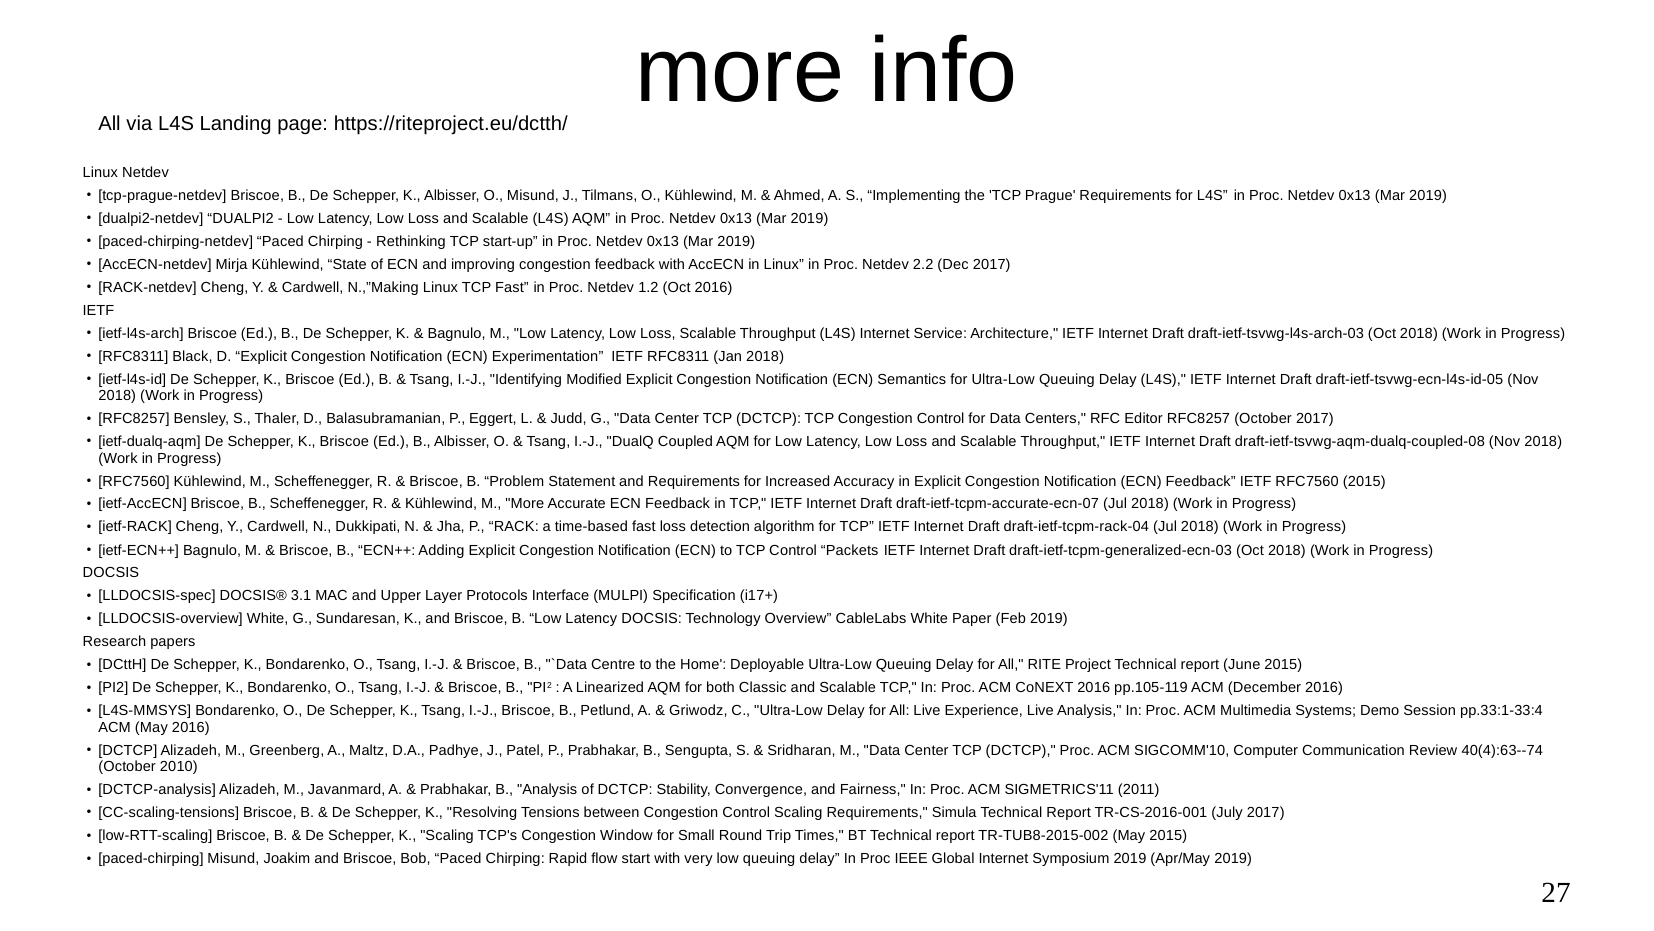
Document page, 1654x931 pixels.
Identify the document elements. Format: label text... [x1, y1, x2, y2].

list All via L4S Landing page: https://riteproject.eu/dctth/ Linux Netdev [tcp-prague-netdev] Briscoe, B., De Schepper, K., Albisser, O., Misund, J., Tilmans, O., Kühlewind, M. & Ahmed, A. S., “Implementing the 'TCP Prague' Requirements for L4S” in Proc. Netdev 0x13 (Mar 2019) [dualpi2-netdev] “DUALPI2 - Low Latency, Low Loss and Scalable (L4S) AQM” in Proc. Netdev 0x13 (Mar 2019) [paced-chirping-netdev] “Paced Chirping - Rethinking TCP start-up” in Proc. Netdev 0x13 (Mar 2019) [AccECN-netdev] Mirja Kühlewind, “State of ECN and improving congestion feedback with AccECN in Linux” in Proc. Netdev 2.2 (Dec 2017) [RACK-netdev] Cheng, Y. & Cardwell, N.,”Making Linux TCP Fast” in Proc. Netdev 1.2 (Oct 2016) IETF [ietf-l4s-arch] Briscoe (Ed.), B., De Schepper, K. & Bagnulo, M., "Low Latency, Low Loss, Scalable Throughput (L4S) Internet Service: Architecture," IETF Internet Draft draft-ietf-tsvwg-l4s-arch-03 (Oct 2018) (Work in Progress) [RFC8311] Black, D. “Explicit Congestion Notification (ECN) Experimentation” IETF RFC8311 (Jan 2018) [ietf-l4s-id] De Schepper, K., Briscoe (Ed.), B. & Tsang, I.-J., "Identifying Modified Explicit Congestion Notification (ECN) Semantics for Ultra-Low Queuing Delay (L4S)," IETF Internet Draft draft-ietf-tsvwg-ecn-l4s-id-05 (Nov 2018) (Work in Progress) [RFC8257] Bensley, S., Thaler, D., Balasubramanian, P., Eggert, L. & Judd, G., "Data Center TCP (DCTCP): TCP Congestion Control for Data Centers," RFC Editor RFC8257 (October 2017) [ietf-dualq-aqm] De Schepper, K., Briscoe (Ed.), B., Albisser, O. & Tsang, I.-J., "DualQ Coupled AQM for Low Latency, Low Loss and Scalable Throughput," IETF Internet Draft draft-ietf-tsvwg-aqm-dualq-coupled-08 (Nov 2018) (Work in Progress) [RFC7560] Kühlewind, M., Scheffenegger, R. & Briscoe, B. “Problem Statement and Requirements for Increased Accuracy in Explicit Congestion Notification (ECN) Feedback” IETF RFC7560 (2015) [ietf-AccECN] Briscoe, B., Scheffenegger, R. & Kühlewind, M., "More Accurate ECN Feedback in TCP," IETF Internet Draft draft-ietf-tcpm-accurate-ecn-07 (Jul 2018) (Work in Progress) [ietf-RACK] Cheng, Y., Cardwell, N., Dukkipati, N. & Jha, P., “RACK: a time-based fast loss detection algorithm for TCP” IETF Internet Draft draft-ietf-tcpm-rack-04 (Jul 2018) (Work in Progress) [ietf-ECN++] Bagnulo, M. & Briscoe, B., “ECN++: Adding Explicit Congestion Notification (ECN) to TCP Control “Packets IETF Internet Draft draft-ietf-tcpm-generalized-ecn-03 (Oct 2018) (Work in Progress) DOCSIS [LLDOCSIS-spec] DOCSIS® 3.1 MAC and Upper Layer Protocols Interface (MULPI) Specification (i17+) [LLDOCSIS-overview] White, G., Sundaresan, K., and Briscoe, B. “Low Latency DOCSIS: Technology Overview” CableLabs White Paper (Feb 2019) Research papers [DCttH] De Schepper, K., Bondarenko, O., Tsang, I.-J. & Briscoe, B., "`Data Centre to the Home': Deployable Ultra-Low Queuing Delay for All," RITE Project Technical report (June 2015) [PI2] De Schepper, K., Bondarenko, O., Tsang, I.-J. & Briscoe, B., "PI2 : A Linearized AQM for both Classic and Scalable TCP," In: Proc. ACM CoNEXT 2016 pp.105-119 ACM (December 2016) [L4S-MMSYS] Bondarenko, O., De Schepper, K., Tsang, I.-J., Briscoe, B., Petlund, A. & Griwodz, C., "Ultra-Low Delay for All: Live Experience, Live Analysis," In: Proc. ACM Multimedia Systems; Demo Session pp.33:1-33:4 ACM (May 2016) [DCTCP] Alizadeh, M., Greenberg, A., Maltz, D.A., Padhye, J., Patel, P., Prabhakar, B., Sengupta, S. & Sridharan, M., "Data Center TCP (DCTCP)," Proc. ACM SIGCOMM'10, Computer Communication Review 40(4):63--74 (October 2010) [DCTCP-analysis] Alizadeh, M., Javanmard, A. & Prabhakar, B., "Analysis of DCTCP: Stability, Convergence, and Fairness," In: Proc. ACM SIGMETRICS'11 (2011) [CC-scaling-tensions] Briscoe, B. & De Schepper, K., "Resolving Tensions between Congestion Control Scaling Requirements," Simula Technical Report TR-CS-2016-001 (July 2017) [low-RTT-scaling] Briscoe, B. & De Schepper, K., "Scaling TCP's Congestion Window for Small Round Trip Times," BT Technical report TR-TUB8-2015-002 (May 2015) [paced-chirping] Misund, Joakim and Briscoe, Bob, “Paced Chirping: Rapid flow start with very low queuing delay” In Proc IEEE Global Internet Symposium 2019 (Apr/May 2019) [82, 112, 1571, 901]
title more info [82, 18, 1571, 112]
